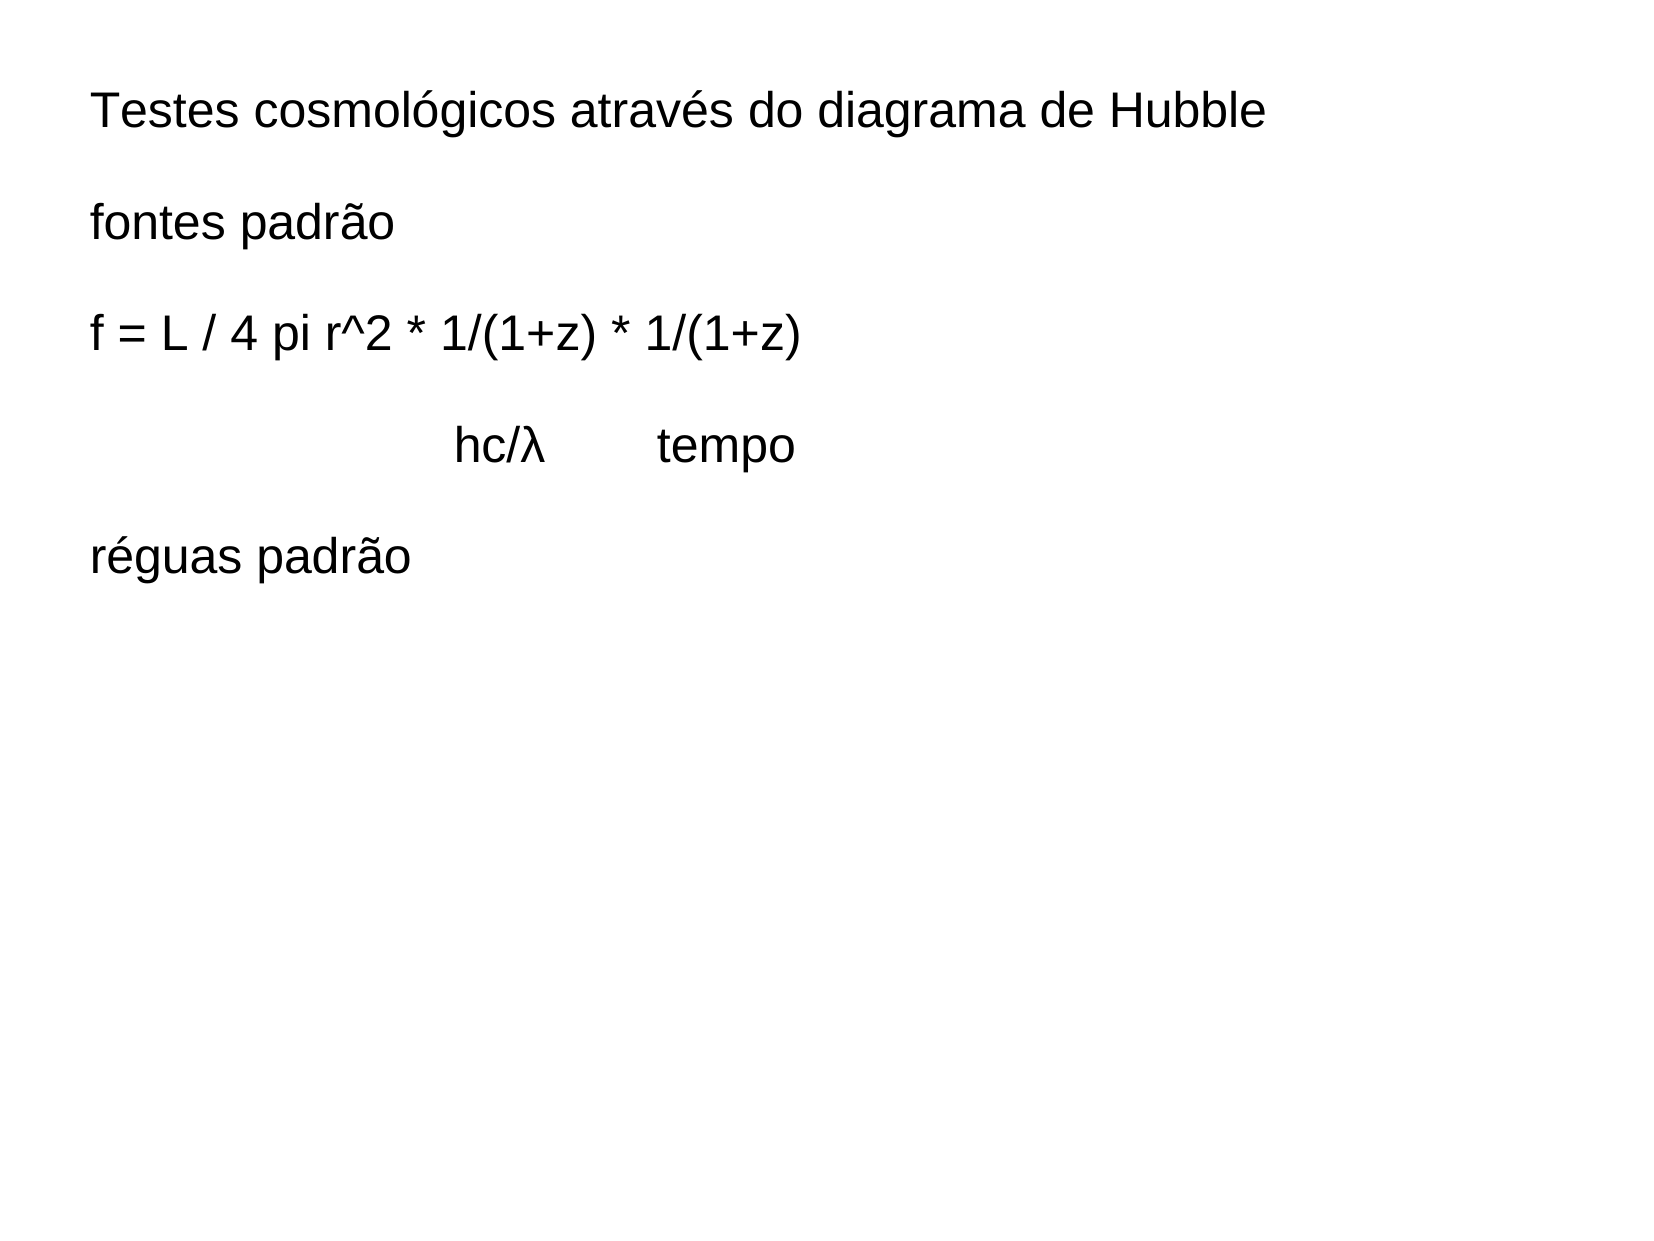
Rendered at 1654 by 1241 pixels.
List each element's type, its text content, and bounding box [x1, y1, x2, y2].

text_box Testes cosmológicos através do diagrama de Hubble fontes padrão f = L / 4 pi r^2 * 1/(1+z) * 1/(1+z) hc/λ tempo réguas padrão [75, 75, 1576, 704]
